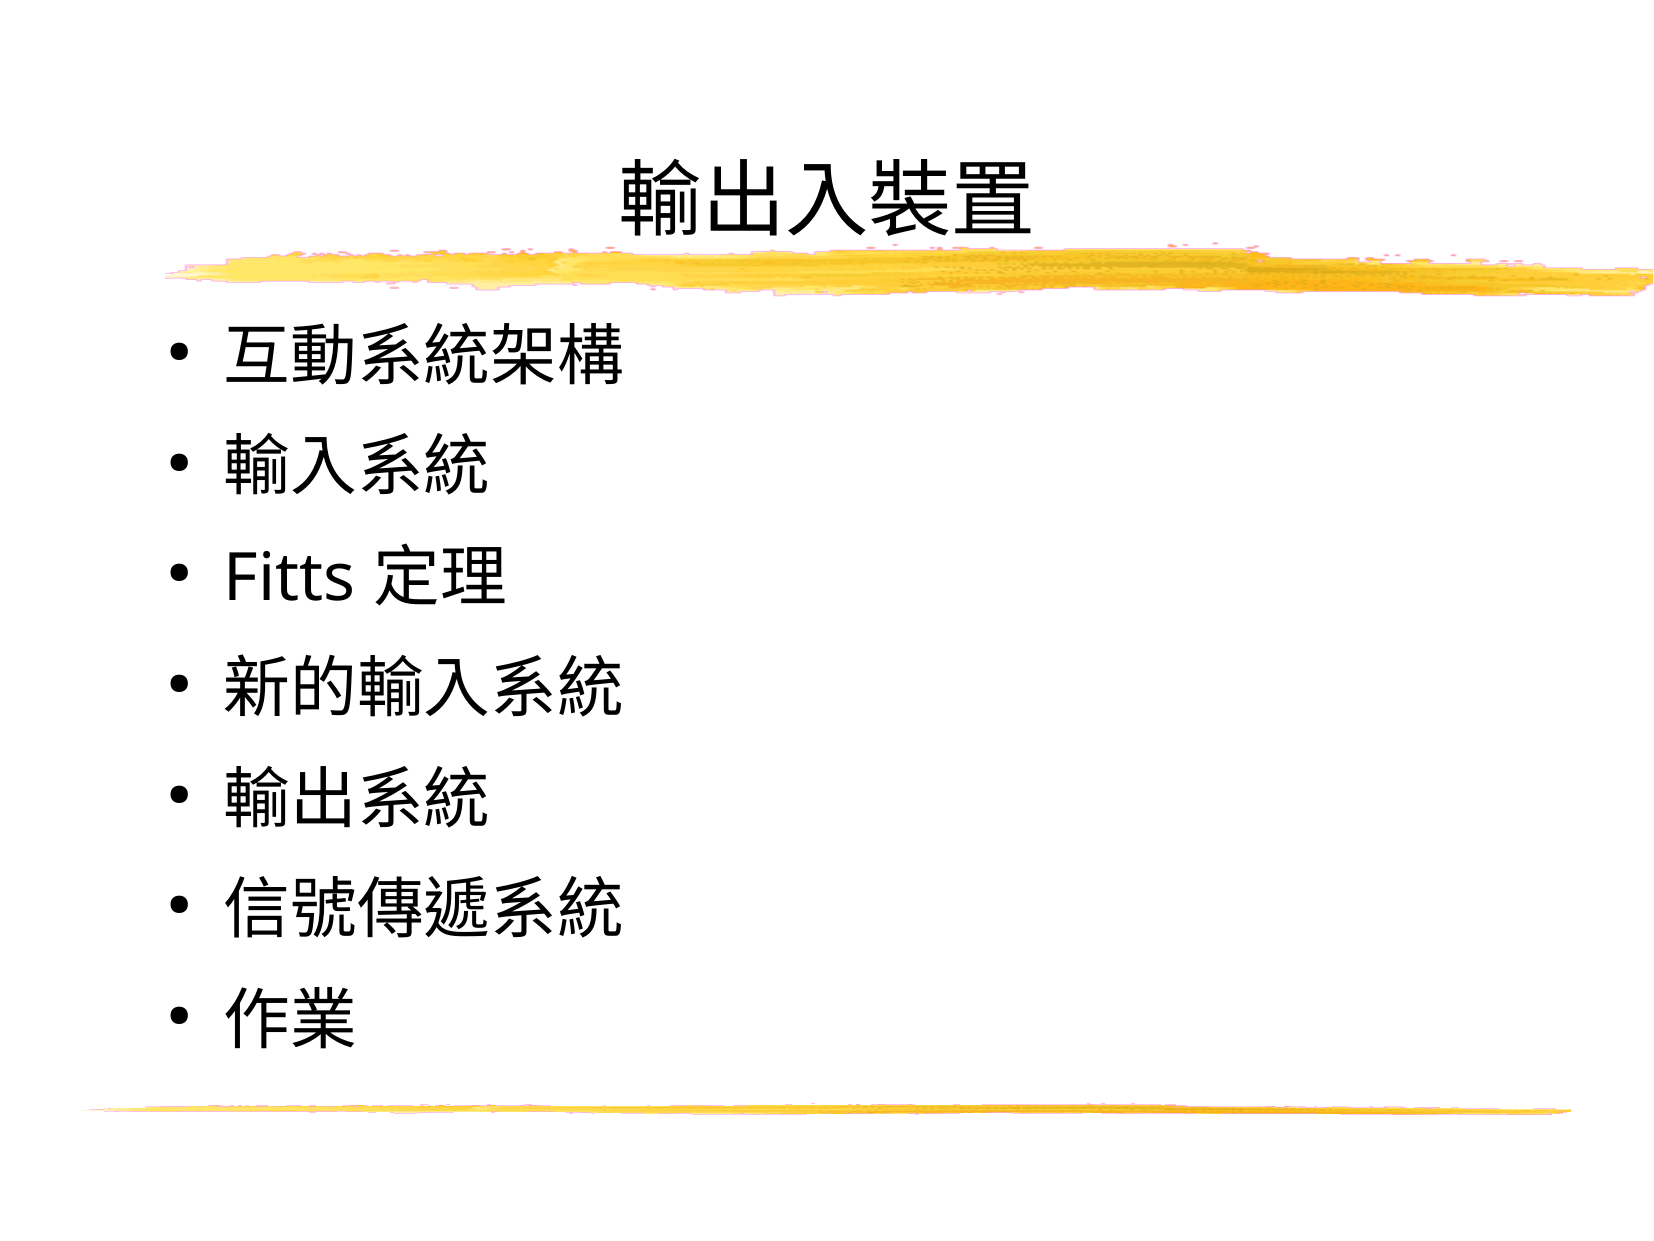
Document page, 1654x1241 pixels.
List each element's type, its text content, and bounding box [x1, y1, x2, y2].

picture [165, 237, 1654, 308]
title 輸出入裝置 [124, 55, 1530, 262]
picture [82, 1102, 152, 1117]
list 互動系統架構 輸入系統 Fitts定理 新的輸入系統 輸出系統 信號傳遞系統 作業 [152, 294, 1598, 1187]
